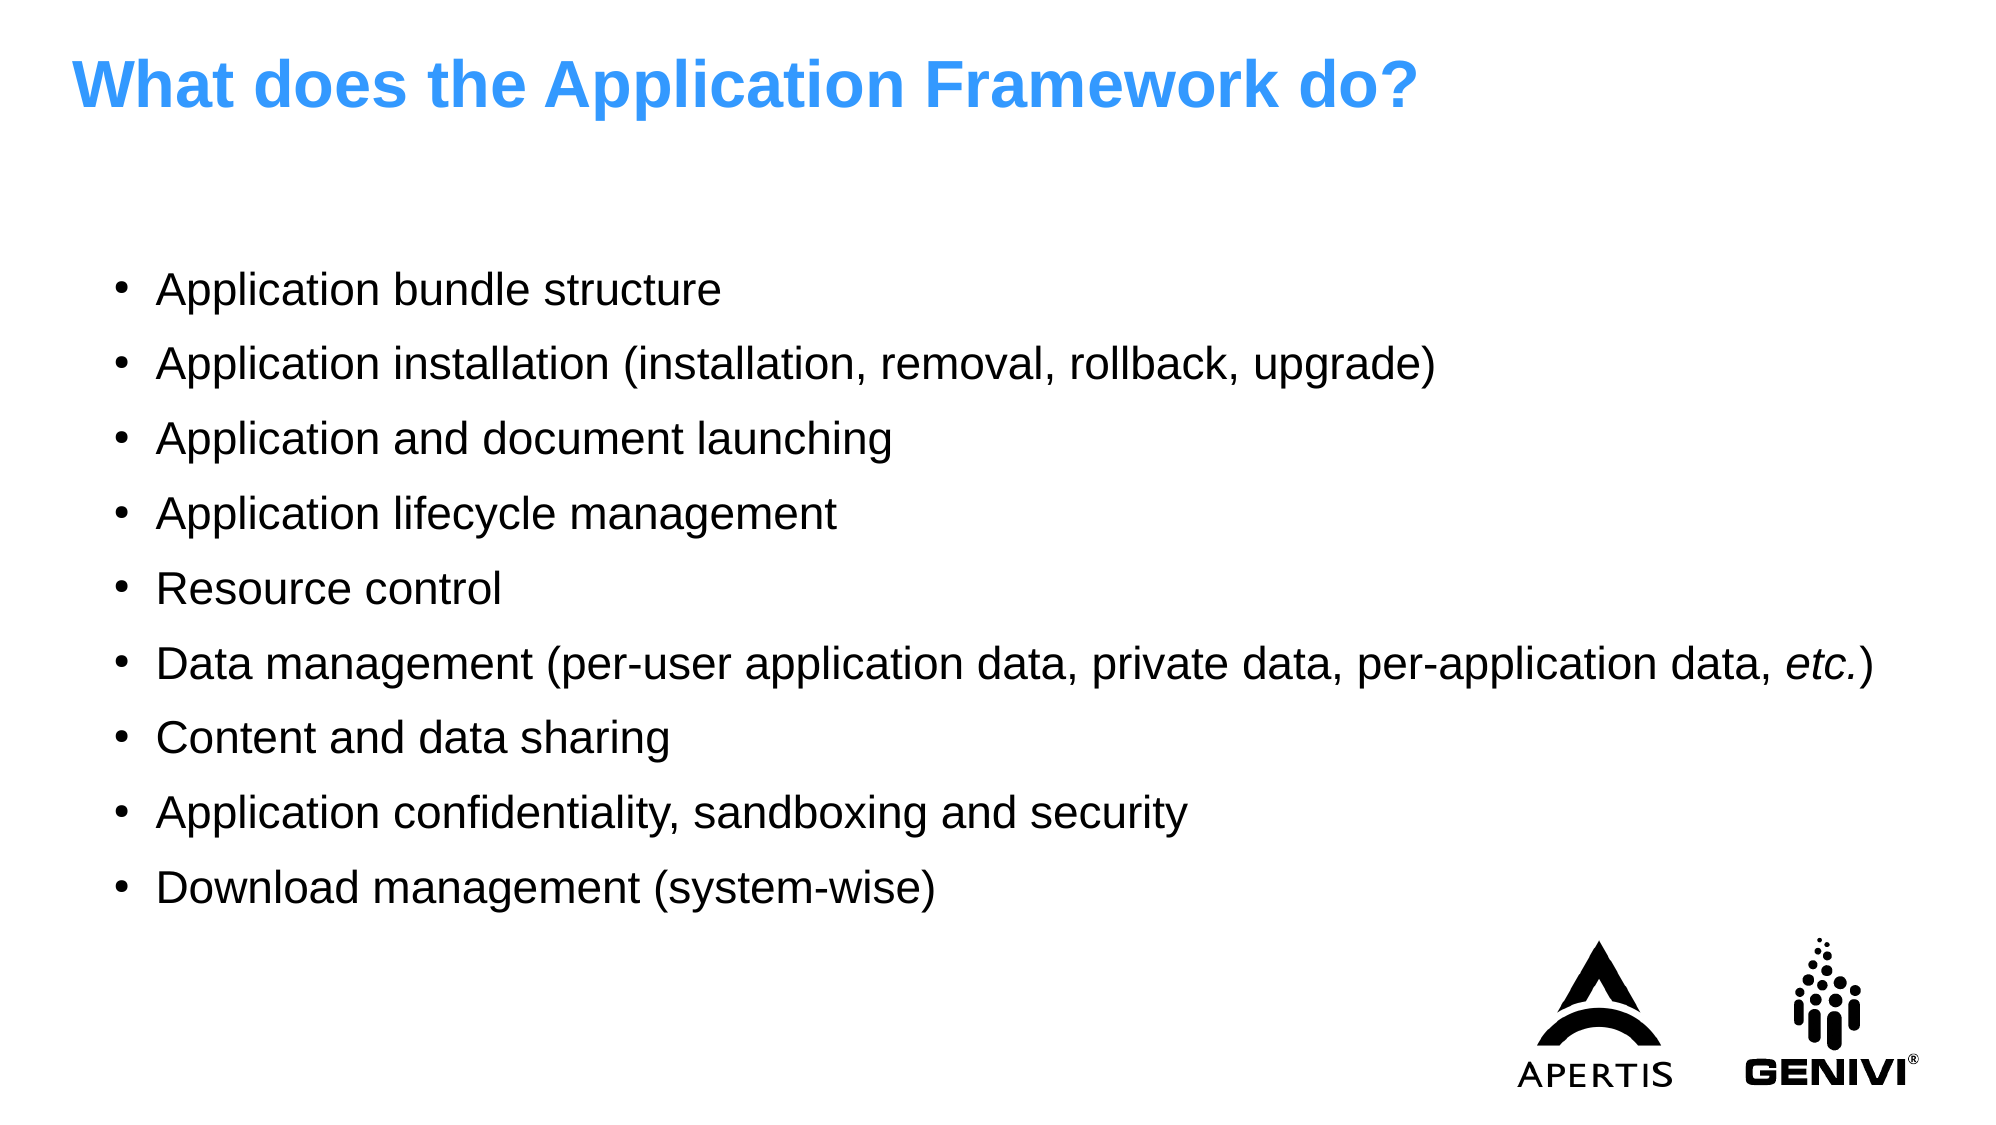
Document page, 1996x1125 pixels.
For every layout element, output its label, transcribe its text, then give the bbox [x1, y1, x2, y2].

title What does the Application Framework do? [71, 29, 1868, 139]
picture [1517, 940, 1672, 1087]
list Application bundle structure Application installation (installation, removal, rollback, upgrade) Application and document launching Application lifecycle management Resource control Data management (per-user application data, private data, per-application data, etc.) Content and data sharing Application confidentiality, sandboxing and security Download management (system-wise) [99, 263, 1896, 916]
